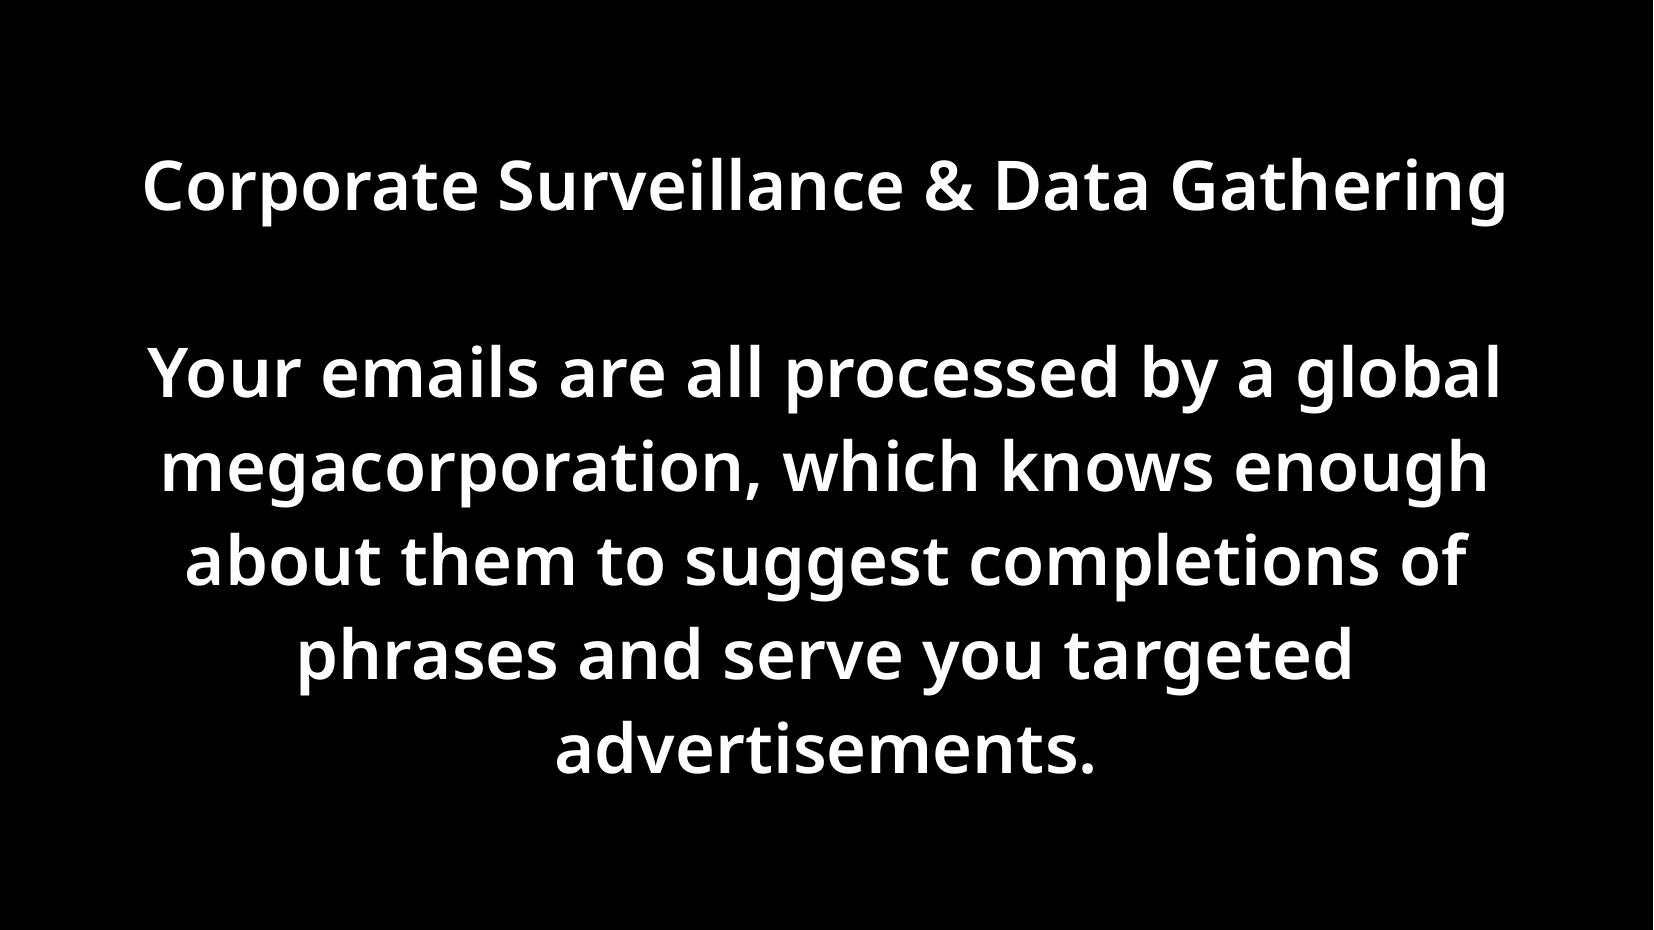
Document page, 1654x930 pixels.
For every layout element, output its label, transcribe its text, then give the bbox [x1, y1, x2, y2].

title Corporate Surveillance & Data Gathering Your emails are all processed by a global megacorporation, which knows enough about them to suggest completions of phrases and serve you targeted advertisements. [82, 214, 1571, 716]
